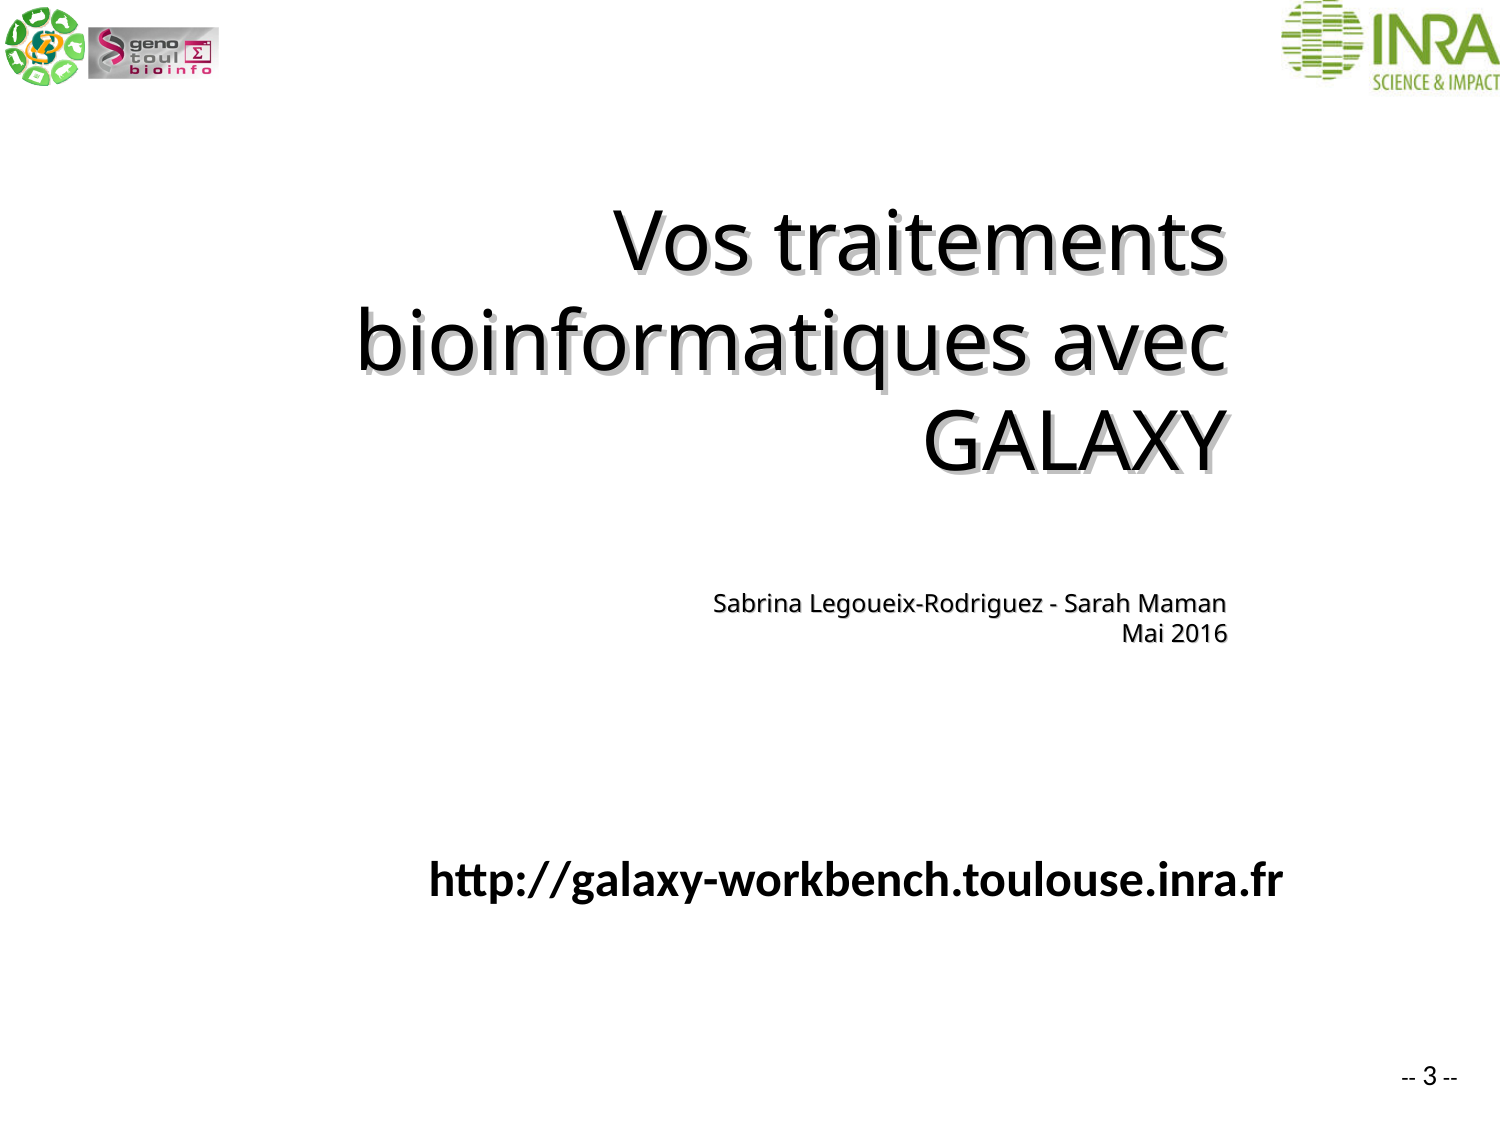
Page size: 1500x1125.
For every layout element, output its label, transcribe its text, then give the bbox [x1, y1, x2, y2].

picture [1281, 0, 1500, 110]
picture [88, 27, 219, 79]
text_box http://galaxy-workbench.toulouse.inra.fr [212, 852, 1500, 917]
title Vos traitements bioinformatiques avec GALAXY Sabrina Legoueix-Rodriguez - Sarah Maman Mai 2016 [339, 179, 1395, 633]
picture [5, 7, 85, 86]
